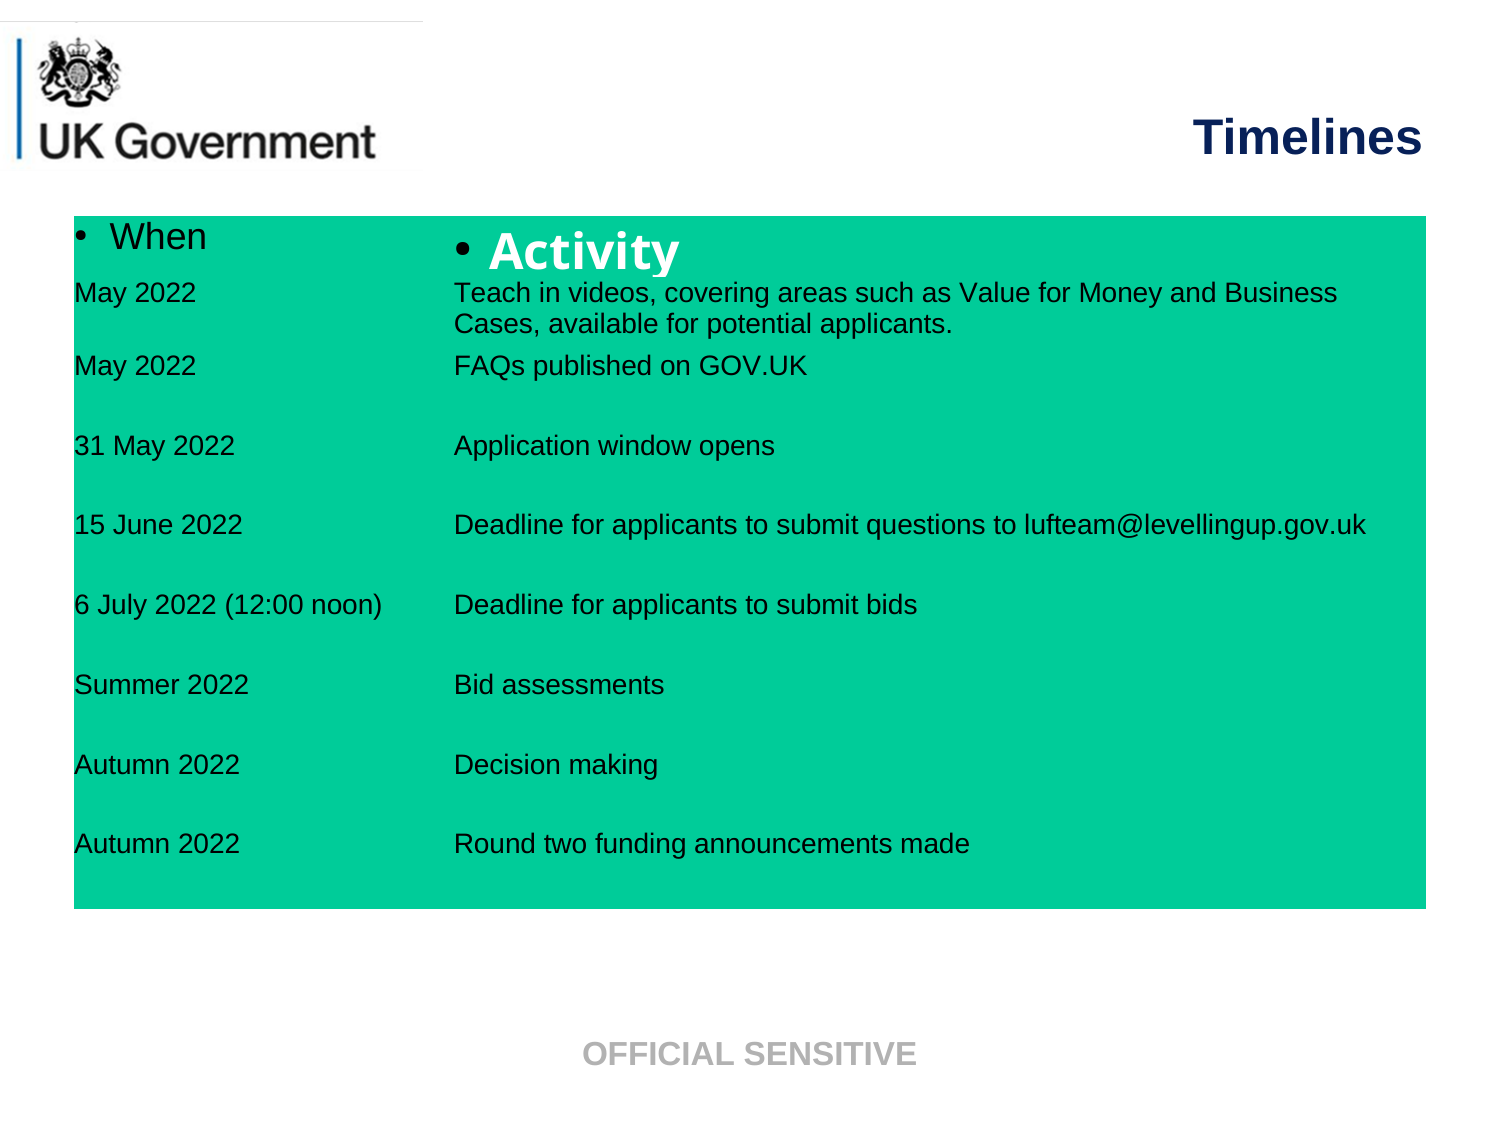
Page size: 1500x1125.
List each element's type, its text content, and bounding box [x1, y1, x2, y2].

table_cell Autumn 2022 [74, 829, 454, 909]
table_cell Summer 2022 [74, 669, 454, 749]
table_cell May 2022 [74, 350, 454, 430]
table_cell Application window opens [454, 430, 1426, 510]
title Timelines [1177, 96, 1500, 173]
table_cell Teach in videos, covering areas such as Value for Money and Business Cases, available for potential applicants. [454, 277, 1426, 350]
table_header Activity [454, 216, 1426, 277]
table_cell FAQs published on GOV.UK [454, 350, 1426, 430]
table_cell Bid assessments [454, 669, 1426, 749]
picture [0, 0, 423, 171]
table_cell Deadline for applicants to submit questions to lufteam@levellingup.gov.uk [454, 510, 1426, 589]
table_cell Deadline for applicants to submit bids [454, 589, 1426, 669]
table_cell Autumn 2022 [74, 749, 454, 829]
table_cell Round two funding announcements made [454, 829, 1426, 909]
table_cell 6 July 2022 (12:00 noon) [74, 589, 454, 669]
table_cell 15 June 2022 [74, 510, 454, 589]
table_header When [74, 216, 454, 277]
table_cell Decision making [454, 749, 1426, 829]
table_cell 31 May 2022 [74, 430, 454, 510]
table_cell May 2022 [74, 277, 454, 350]
